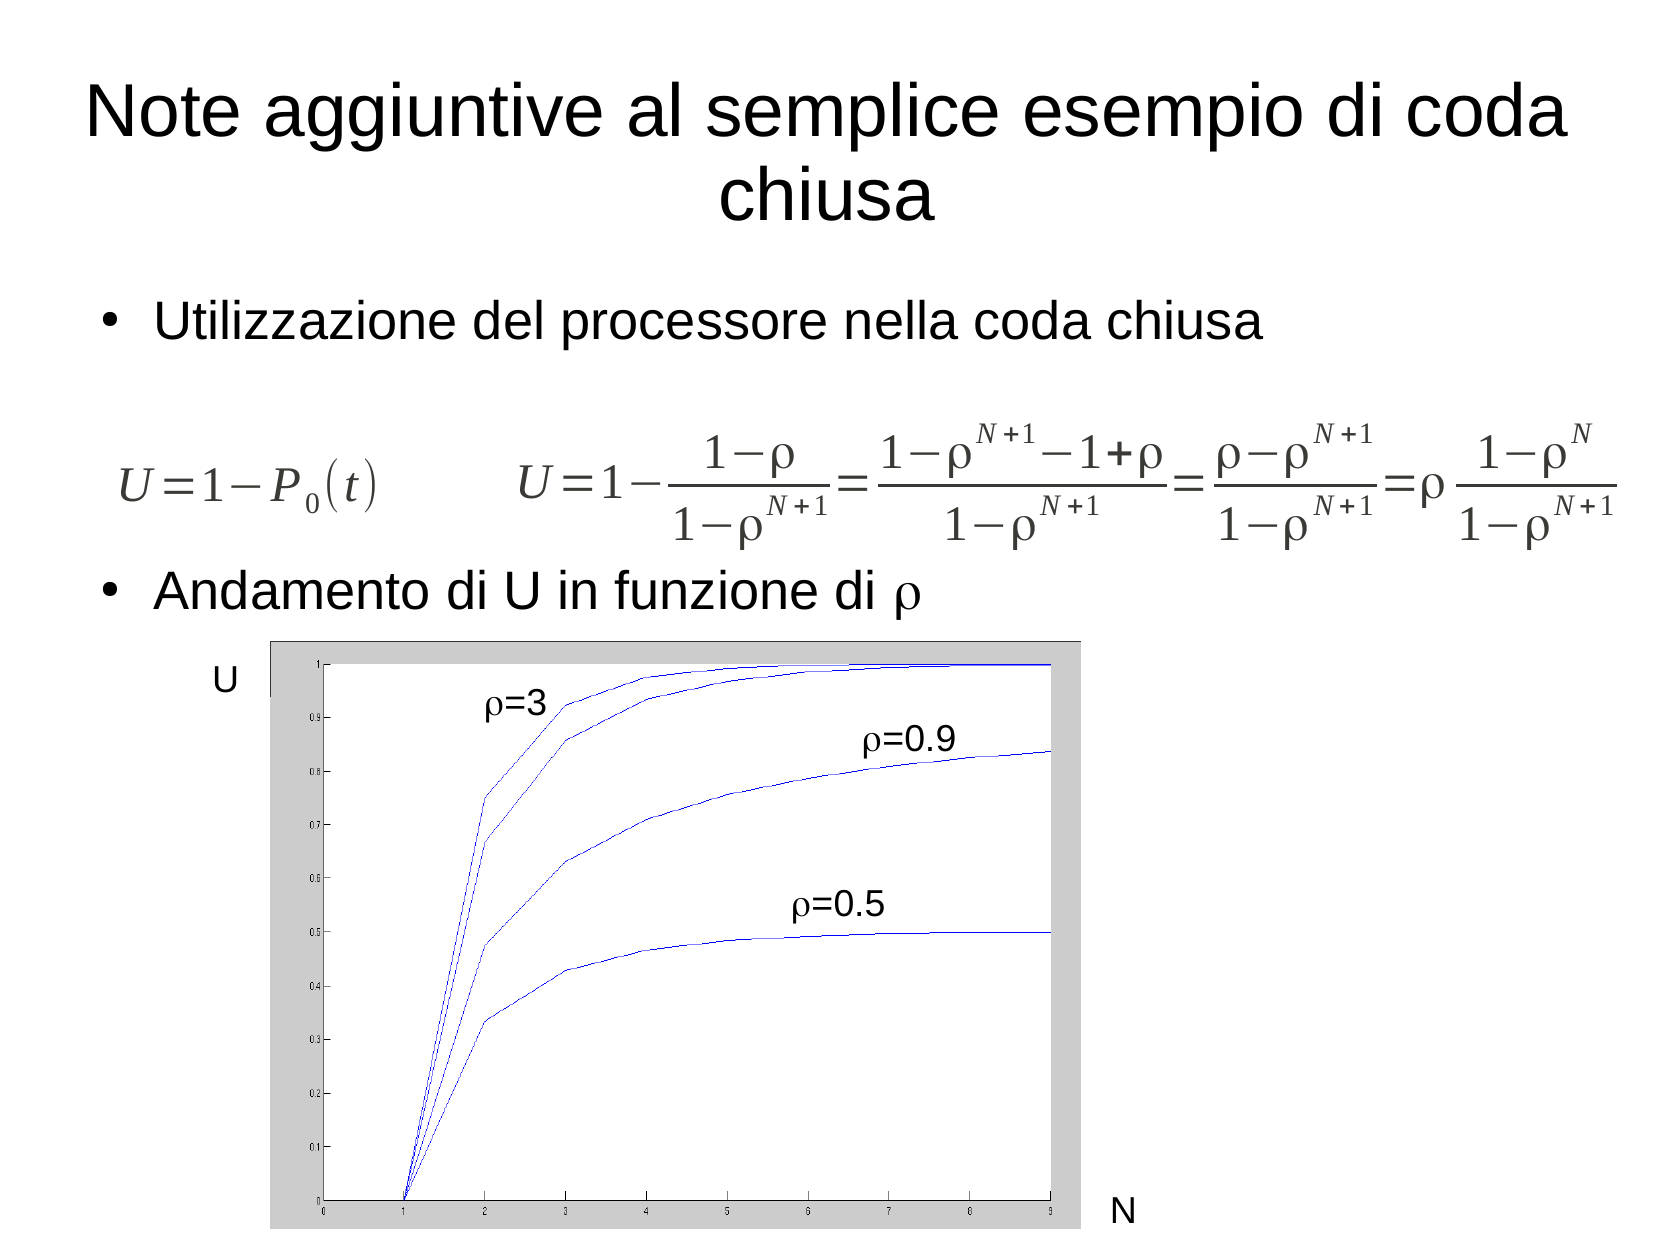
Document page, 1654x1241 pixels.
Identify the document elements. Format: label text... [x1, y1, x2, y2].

list Utilizzazione del processore nella coda chiusa Andamento di U in funzione di r [82, 290, 1538, 1201]
chart [109, 456, 387, 520]
text_box r=0.9 [846, 709, 1001, 771]
chart [508, 417, 1625, 553]
text_box r=3 [469, 674, 623, 736]
text_box N [1095, 1182, 1216, 1240]
title Note aggiuntive al semplice esempio di coda chiusa [82, 49, 1571, 257]
picture [270, 641, 1081, 1229]
text_box r=0.5 [776, 875, 931, 937]
text_box U [197, 650, 318, 708]
